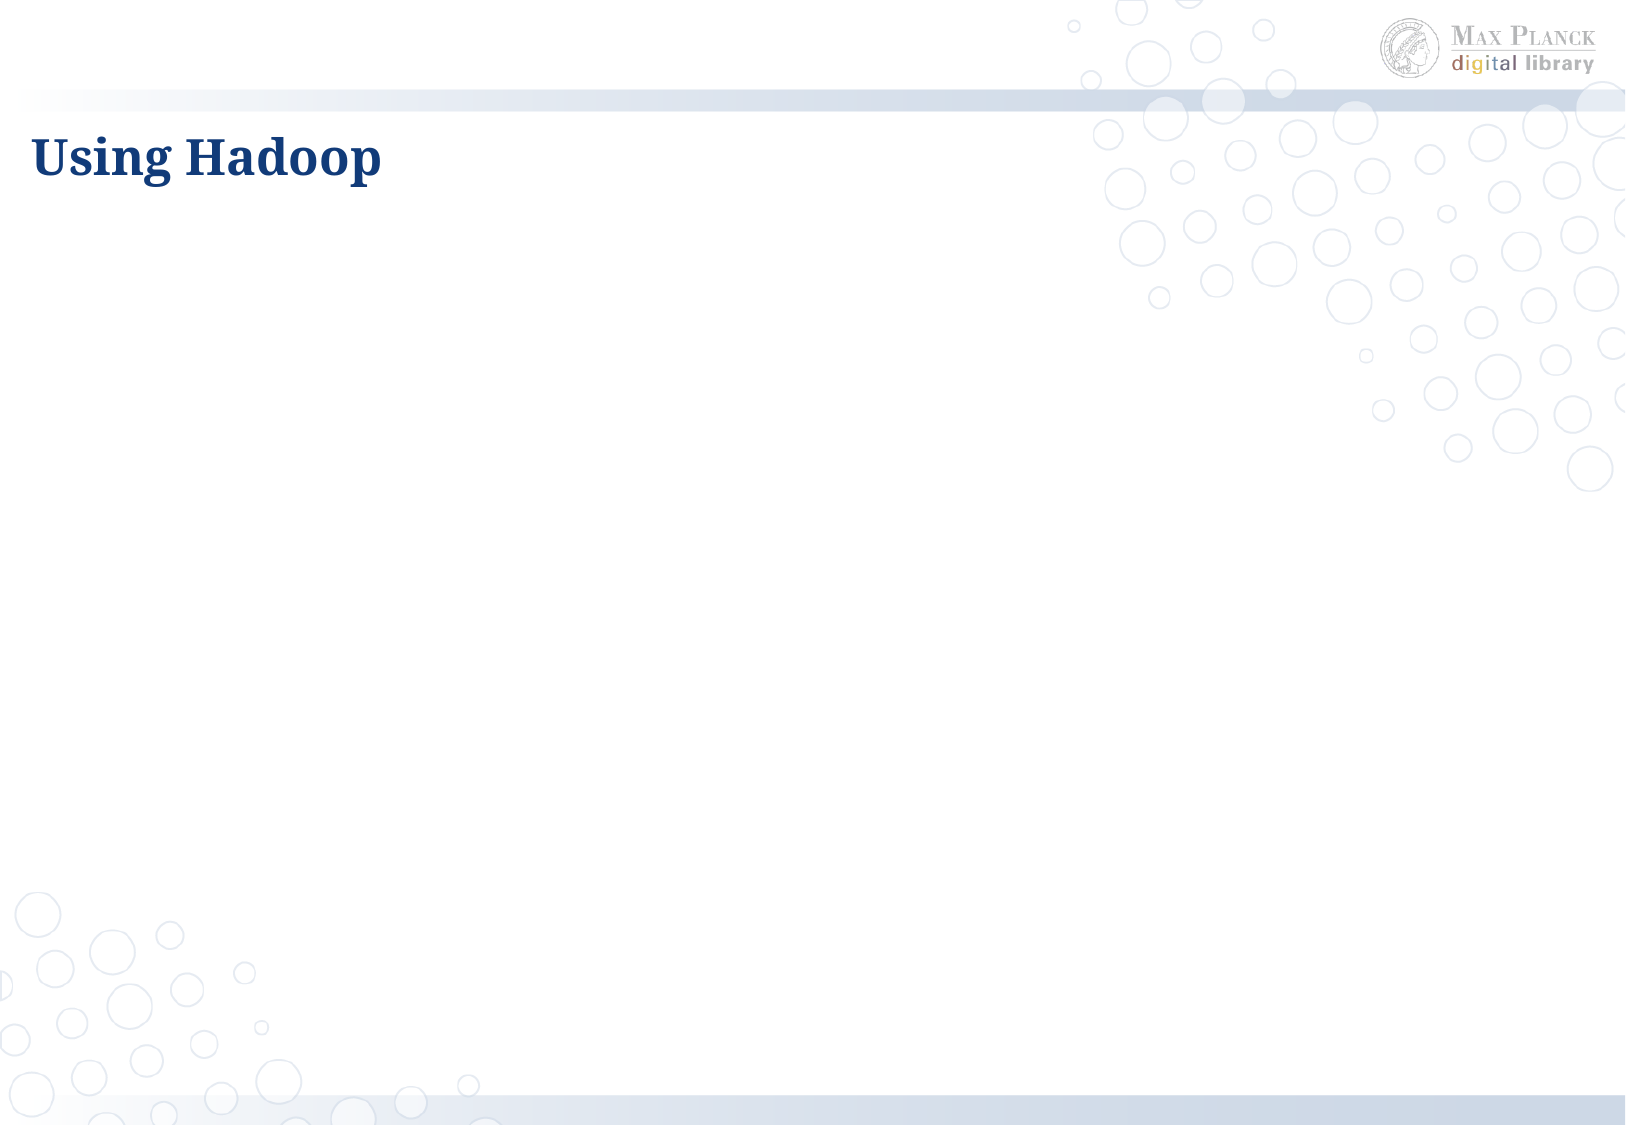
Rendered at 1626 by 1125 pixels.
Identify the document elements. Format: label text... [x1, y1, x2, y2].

list Using Hadoop [31, 125, 1594, 187]
picture [0, 0, 1626, 1125]
